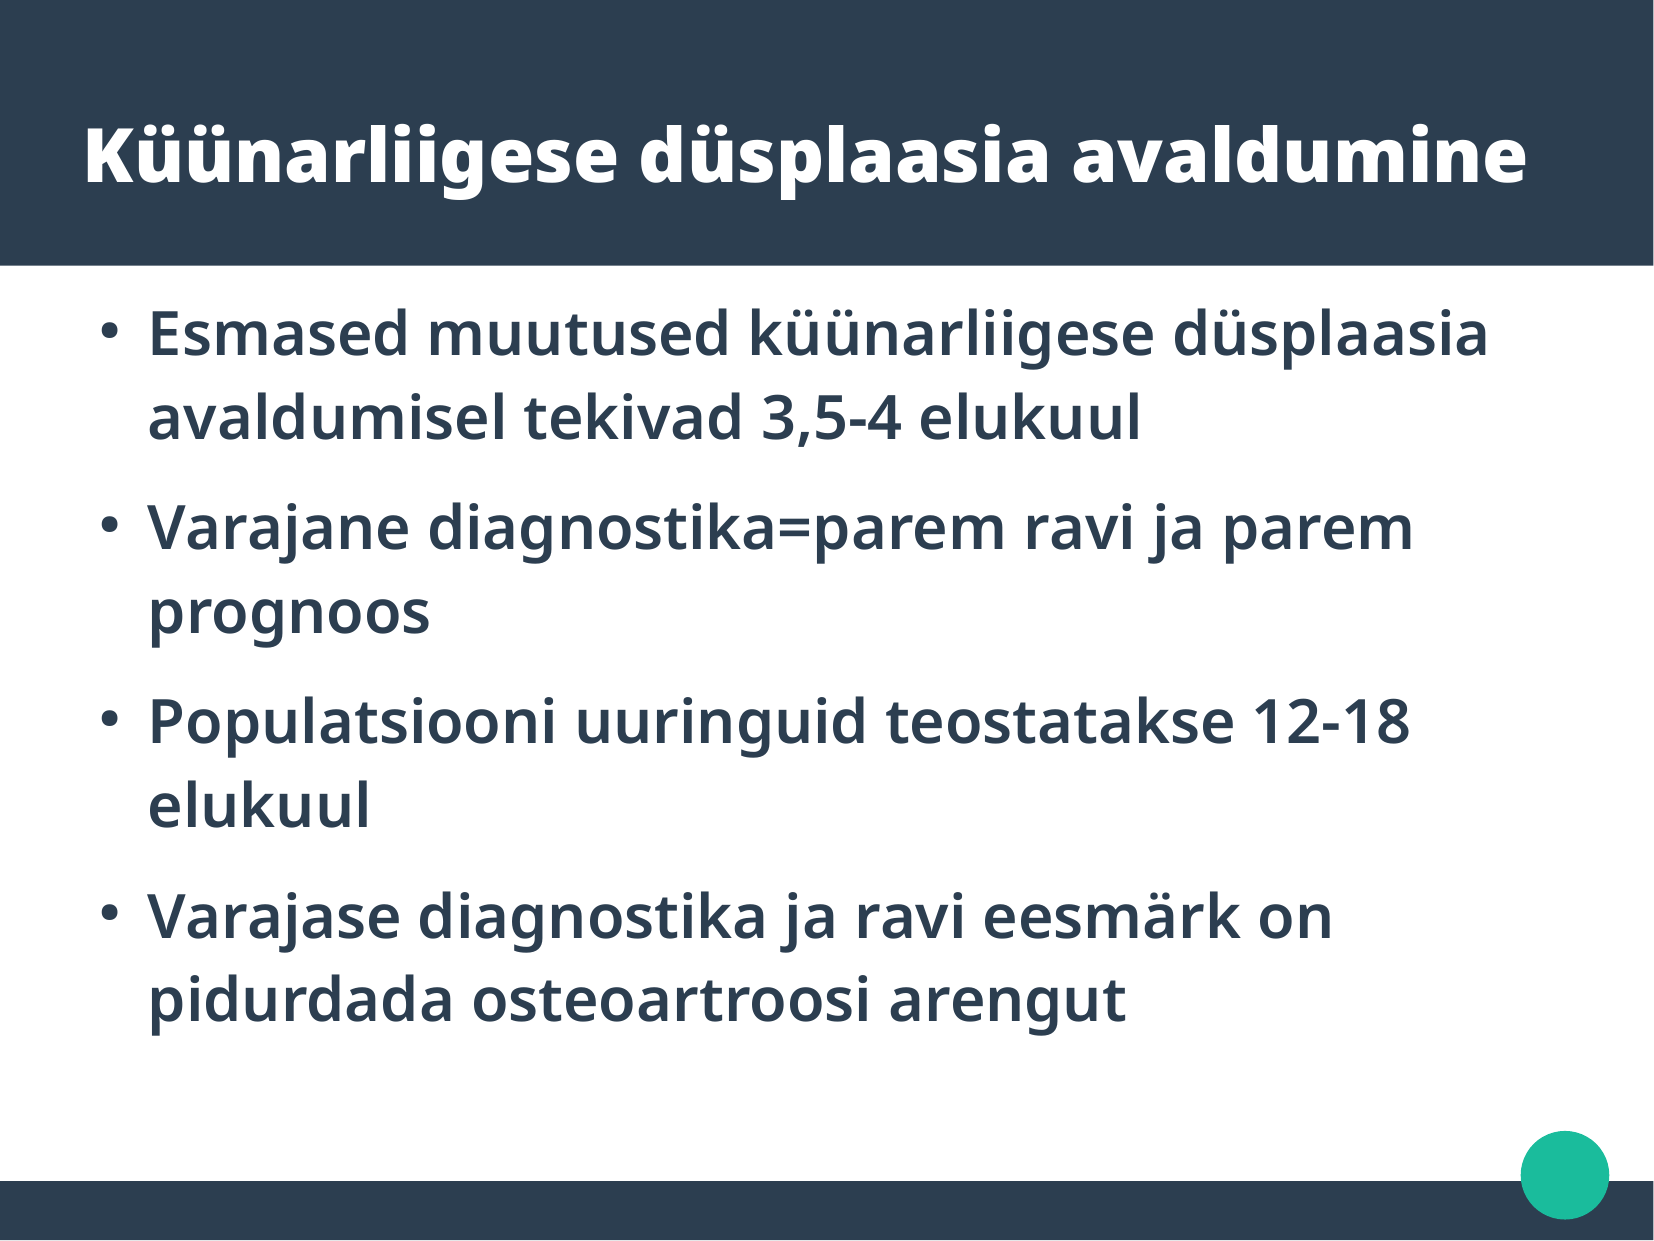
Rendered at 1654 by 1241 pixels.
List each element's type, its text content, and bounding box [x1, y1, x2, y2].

list Esmased muutused küünarliigese düsplaasia avaldumisel tekivad 3,5-4 elukuul Varajane diagnostika=parem ravi ja parem prognoos Populatsiooni uuringuid teostatakse 12-18 elukuul Varajase diagnostika ja ravi eesmärk on pidurdada osteoartroosi arengut [82, 290, 1571, 1051]
title Küünarliigese düsplaasia avaldumine [82, 49, 1571, 257]
